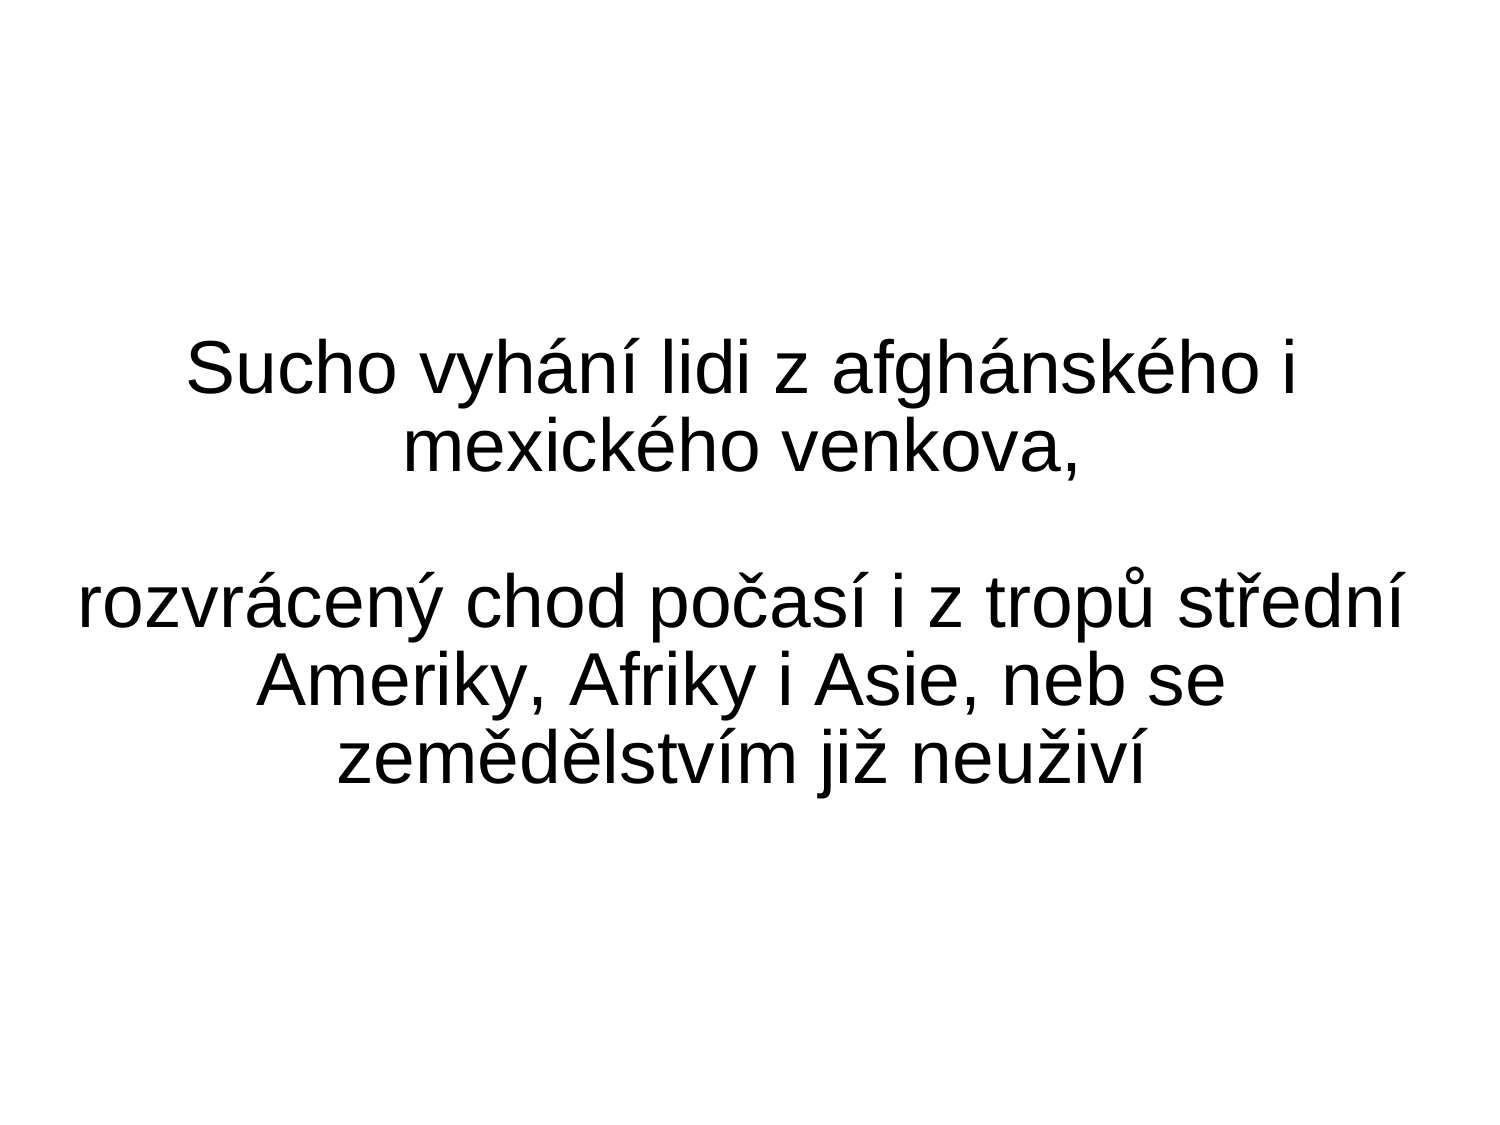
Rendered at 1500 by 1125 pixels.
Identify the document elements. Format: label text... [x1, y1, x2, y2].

title Sucho vyhání lidi z afghánského i mexického venkova, rozvrácený chod počasí i z tropů střední Ameriky, Afriky i Asie, neb se zemědělstvím již neuživí [67, 184, 1418, 947]
